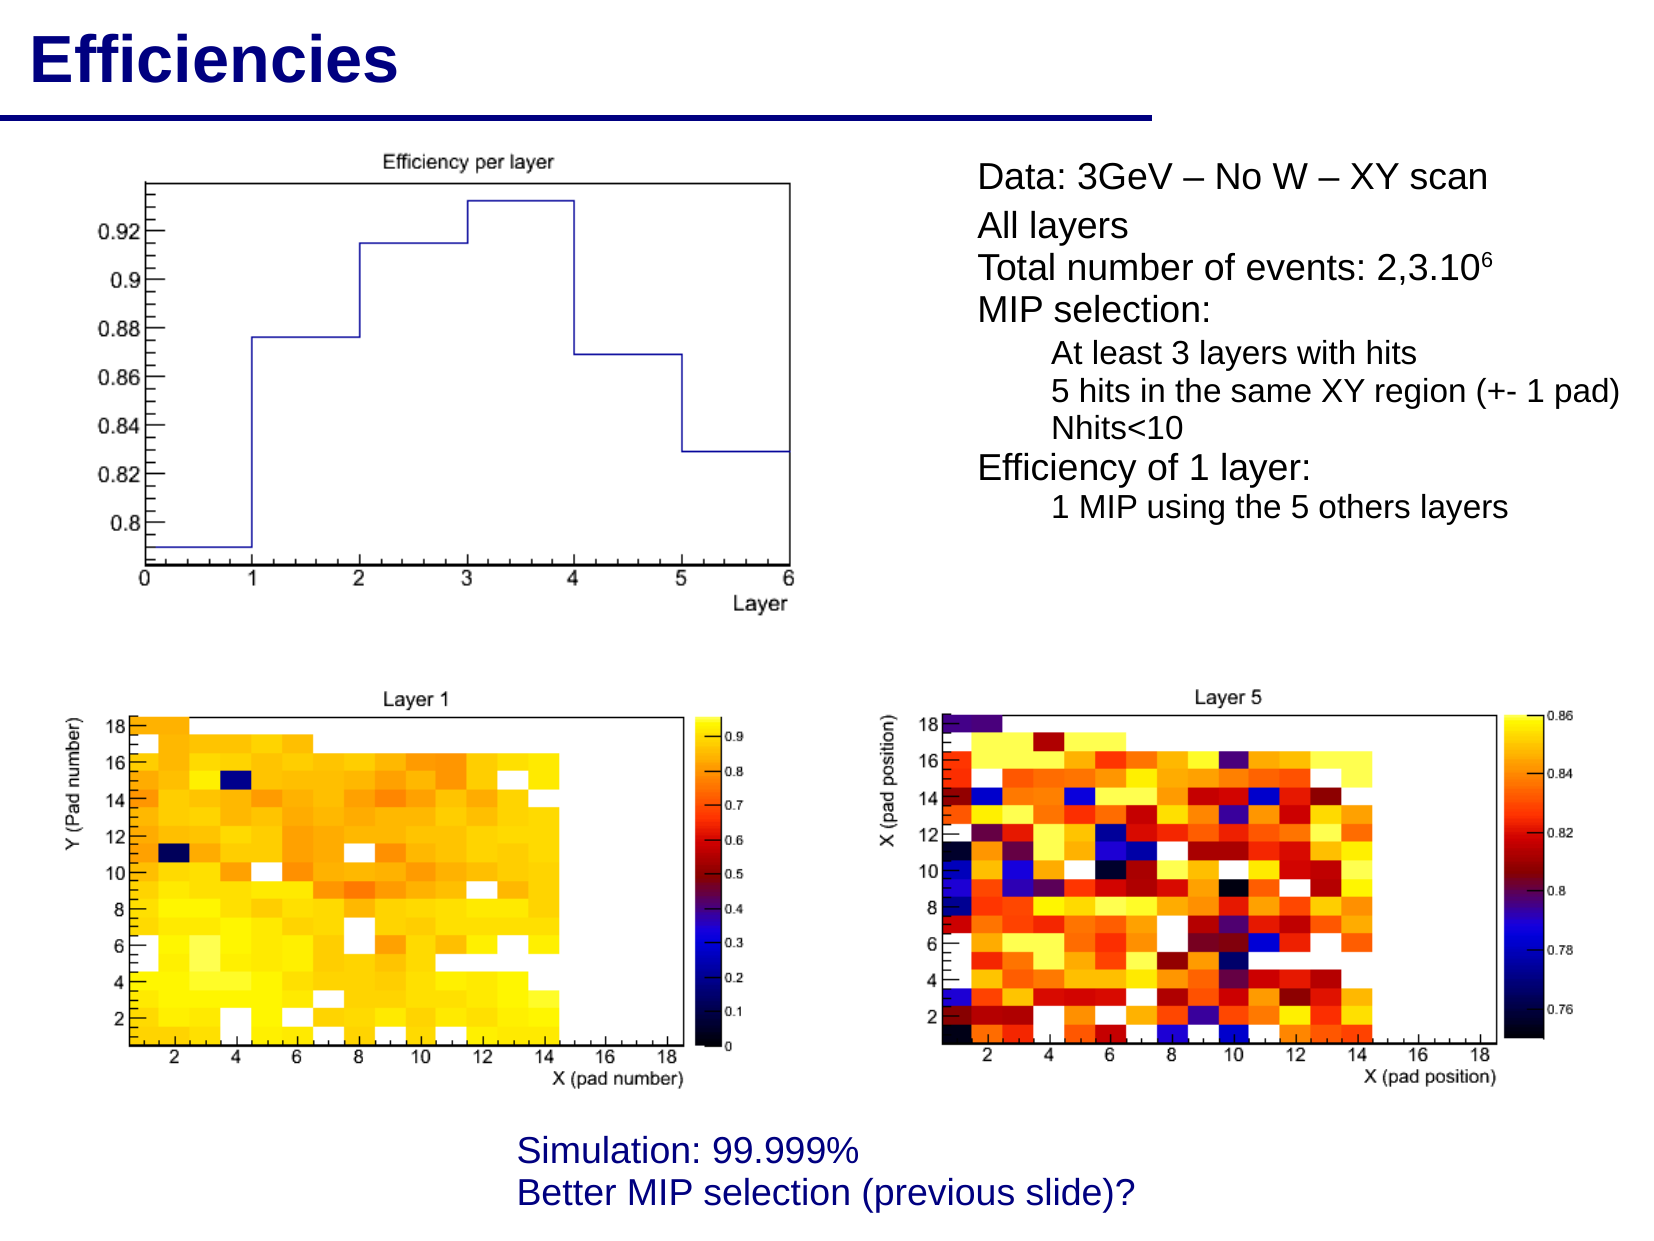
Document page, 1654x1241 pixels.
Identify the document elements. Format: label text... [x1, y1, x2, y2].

text_box Data: 3GeV – No W – XY scan [962, 147, 1642, 205]
picture [59, 147, 902, 625]
title Efficiencies [29, 0, 1625, 119]
text_box All layers Total number of events: 2,3.106 MIP selection: At least 3 layers with hits 5 hits in the same XY region (+- 1 pad) Nhits<10 Efficiency of 1 layer: 1 MIP using the 5 others layers [962, 197, 1654, 536]
picture [868, 684, 1593, 1095]
text_box Simulation: 99.999% Better MIP selection (previous slide)? [501, 1122, 1241, 1221]
picture [55, 686, 780, 1097]
